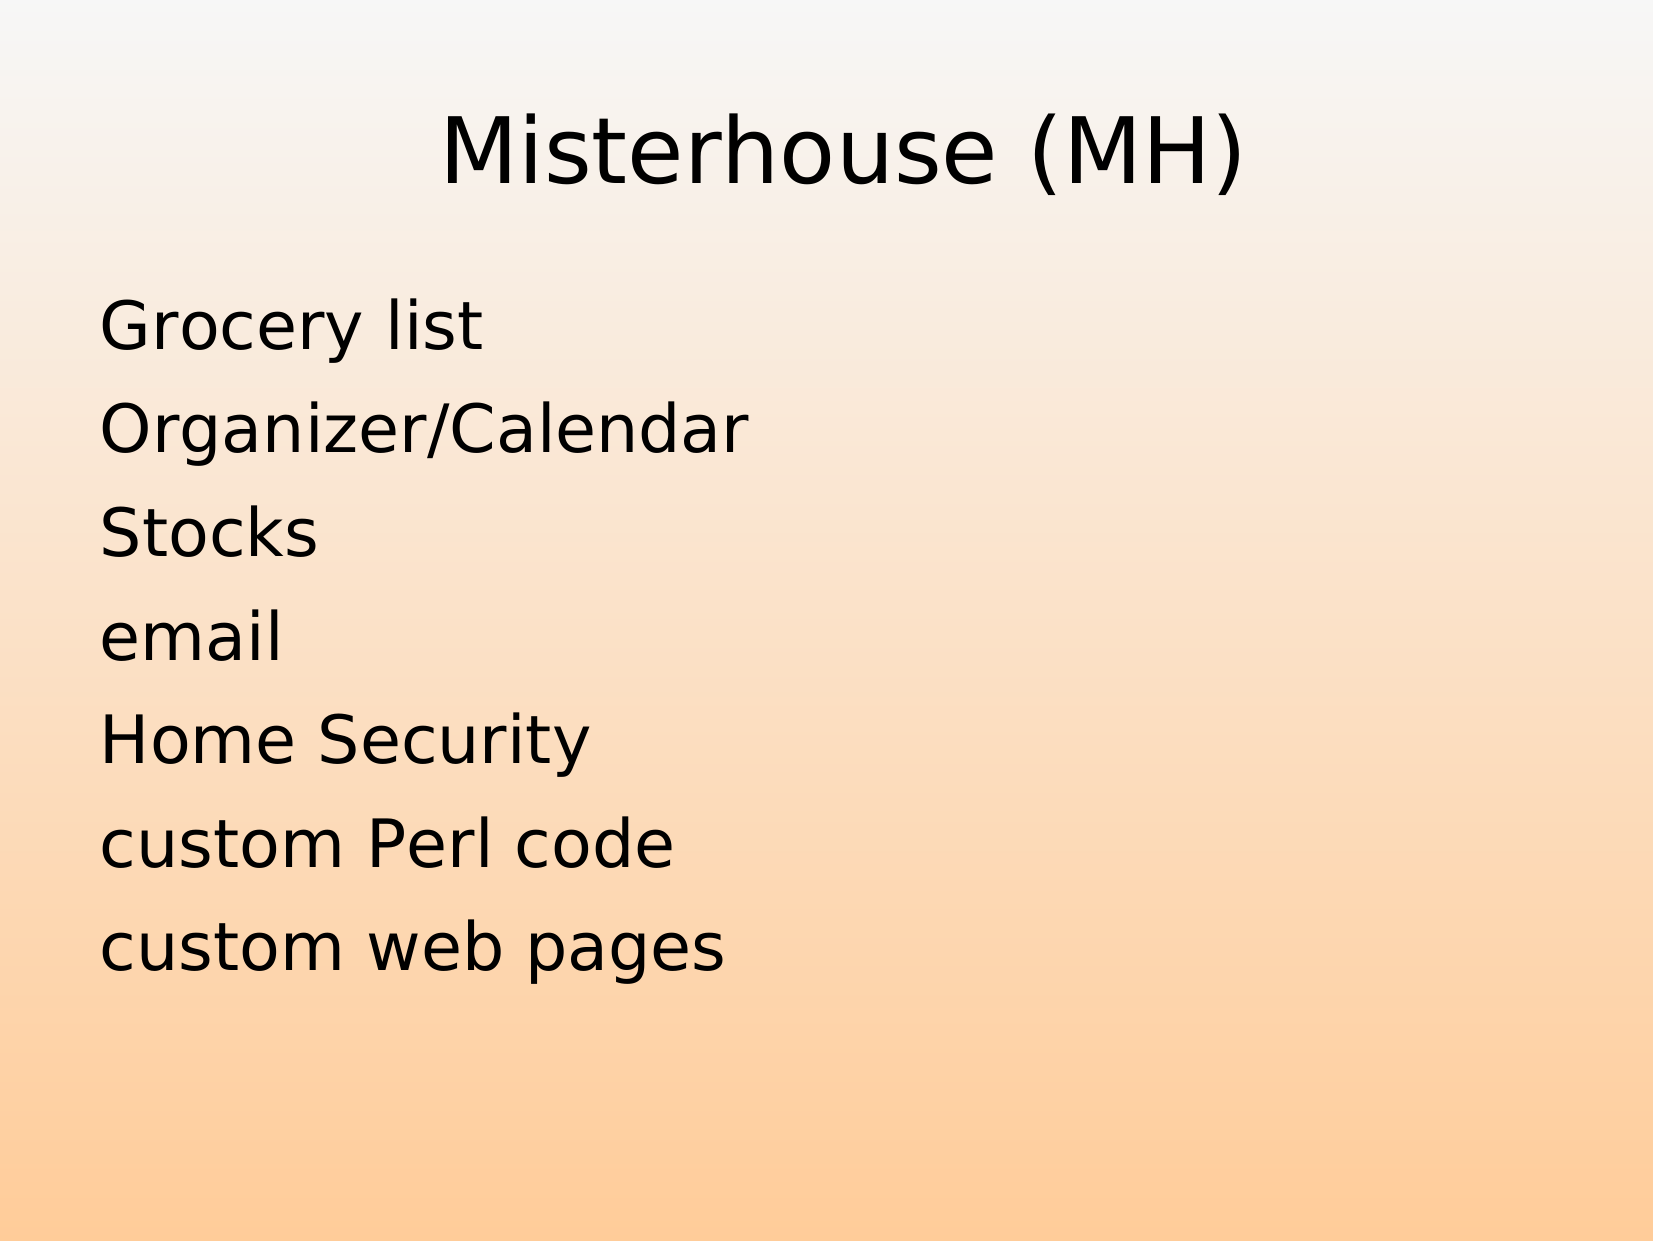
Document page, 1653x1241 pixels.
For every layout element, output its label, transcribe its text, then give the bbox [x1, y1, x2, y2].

list Grocery list Organizer/Calendar Stocks email Home Security custom Perl code custom web pages [82, 290, 1570, 1109]
title Misterhouse (MH) [82, 49, 1570, 257]
